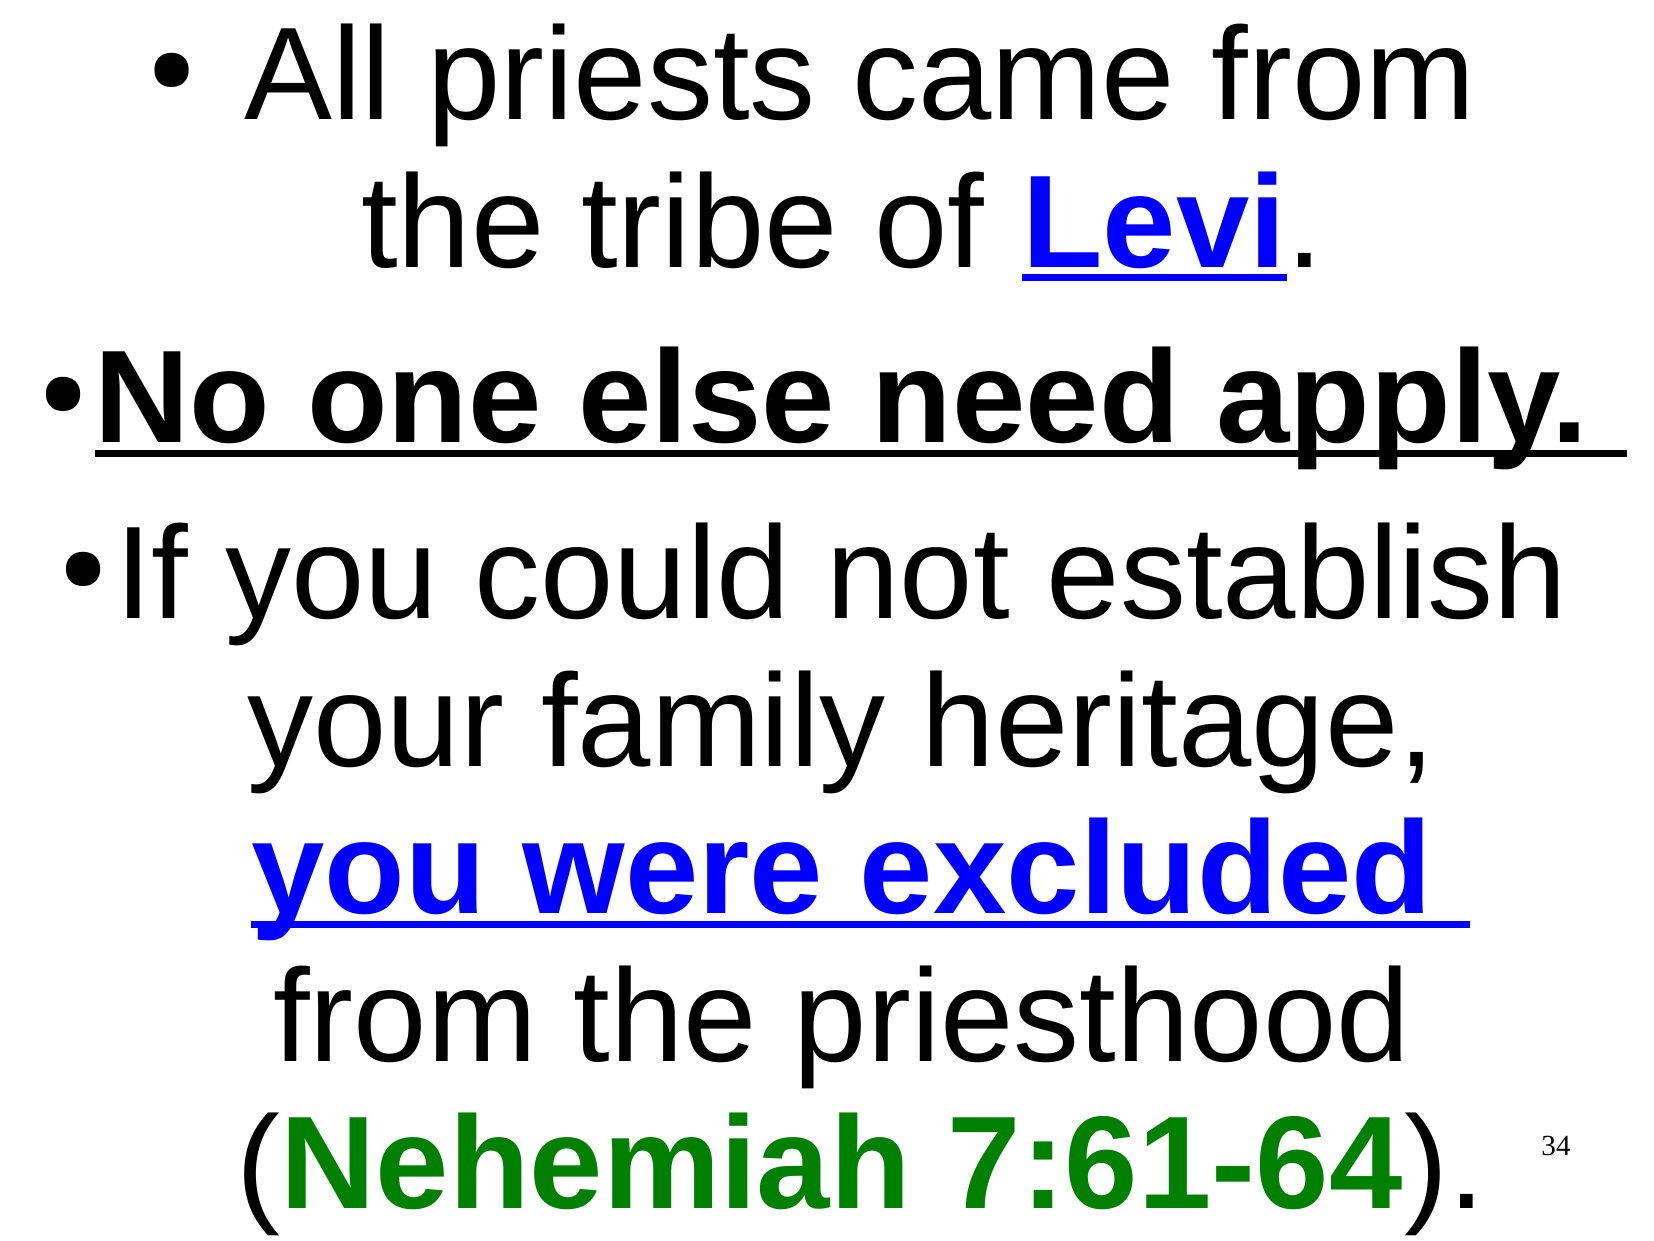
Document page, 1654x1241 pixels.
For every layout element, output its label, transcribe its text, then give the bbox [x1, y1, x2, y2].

list All priests came from the tribe of Levi. No one else need apply. If you could not establish your family heritage, you were excluded from the priesthood (Nehemiah 7:61-64). [0, 0, 1654, 1238]
